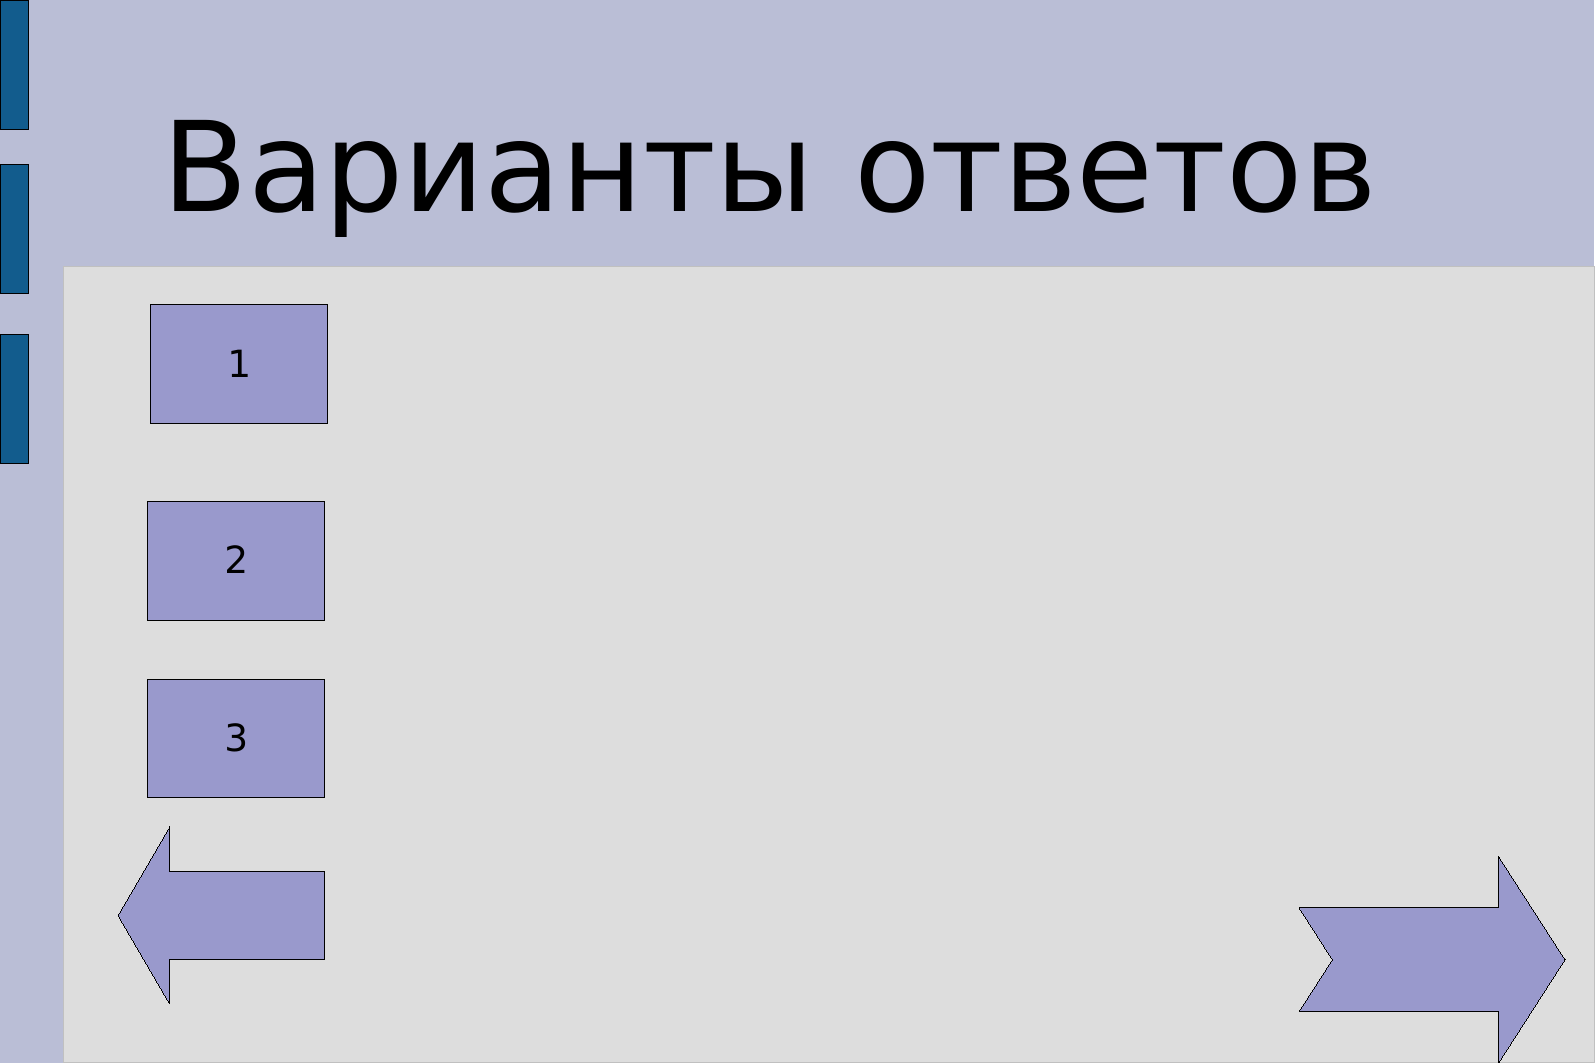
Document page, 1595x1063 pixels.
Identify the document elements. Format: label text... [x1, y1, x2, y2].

text_box 2 [147, 501, 325, 621]
text_box 1 [150, 304, 328, 424]
text_box [118, 826, 325, 1004]
text_box Варианты ответов [147, 88, 1595, 249]
text_box 3 [147, 679, 325, 798]
text_box [1299, 856, 1566, 1063]
